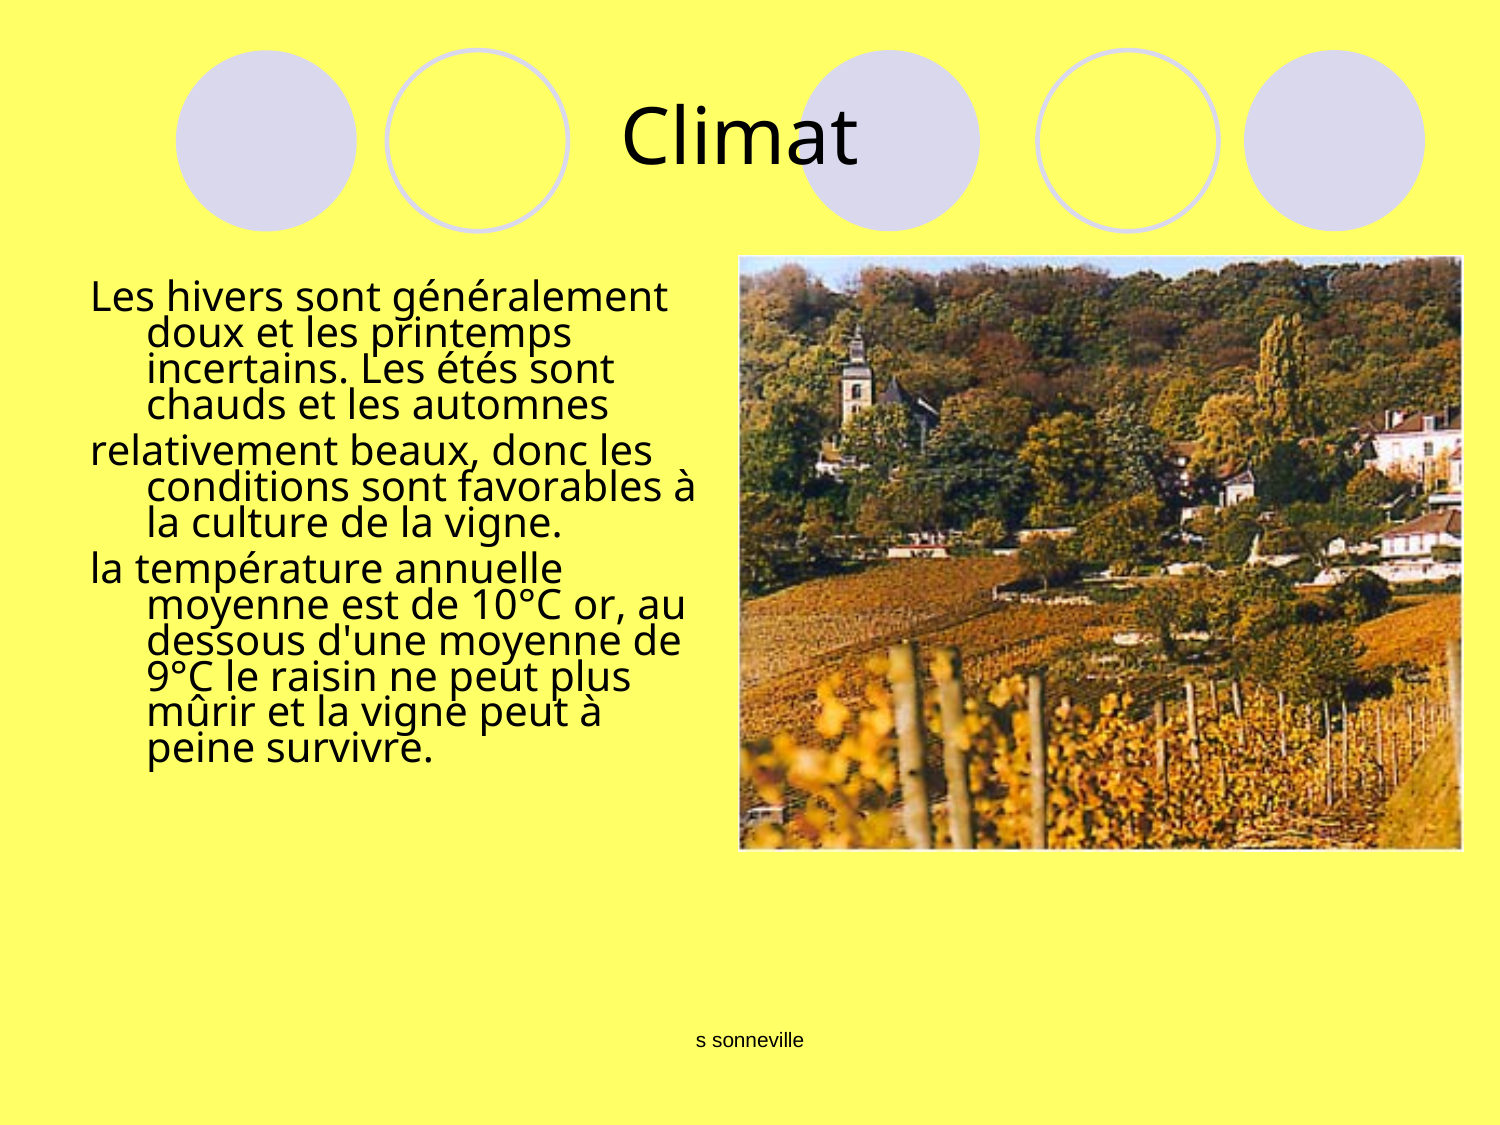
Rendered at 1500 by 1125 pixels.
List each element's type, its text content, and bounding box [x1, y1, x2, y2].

title Climat [75, 45, 1426, 233]
list Les hivers sont généralement doux et les printemps incertains. Les étés sont chauds et les automnes relativement beaux, donc les conditions sont favorables à la culture de la vigne. la température annuelle moyenne est de 10°C or, au dessous d'une moyenne de 9°C le raisin ne peut plus mûrir et la vigne peut à peine survivre. [75, 208, 715, 1006]
picture [738, 255, 1464, 852]
